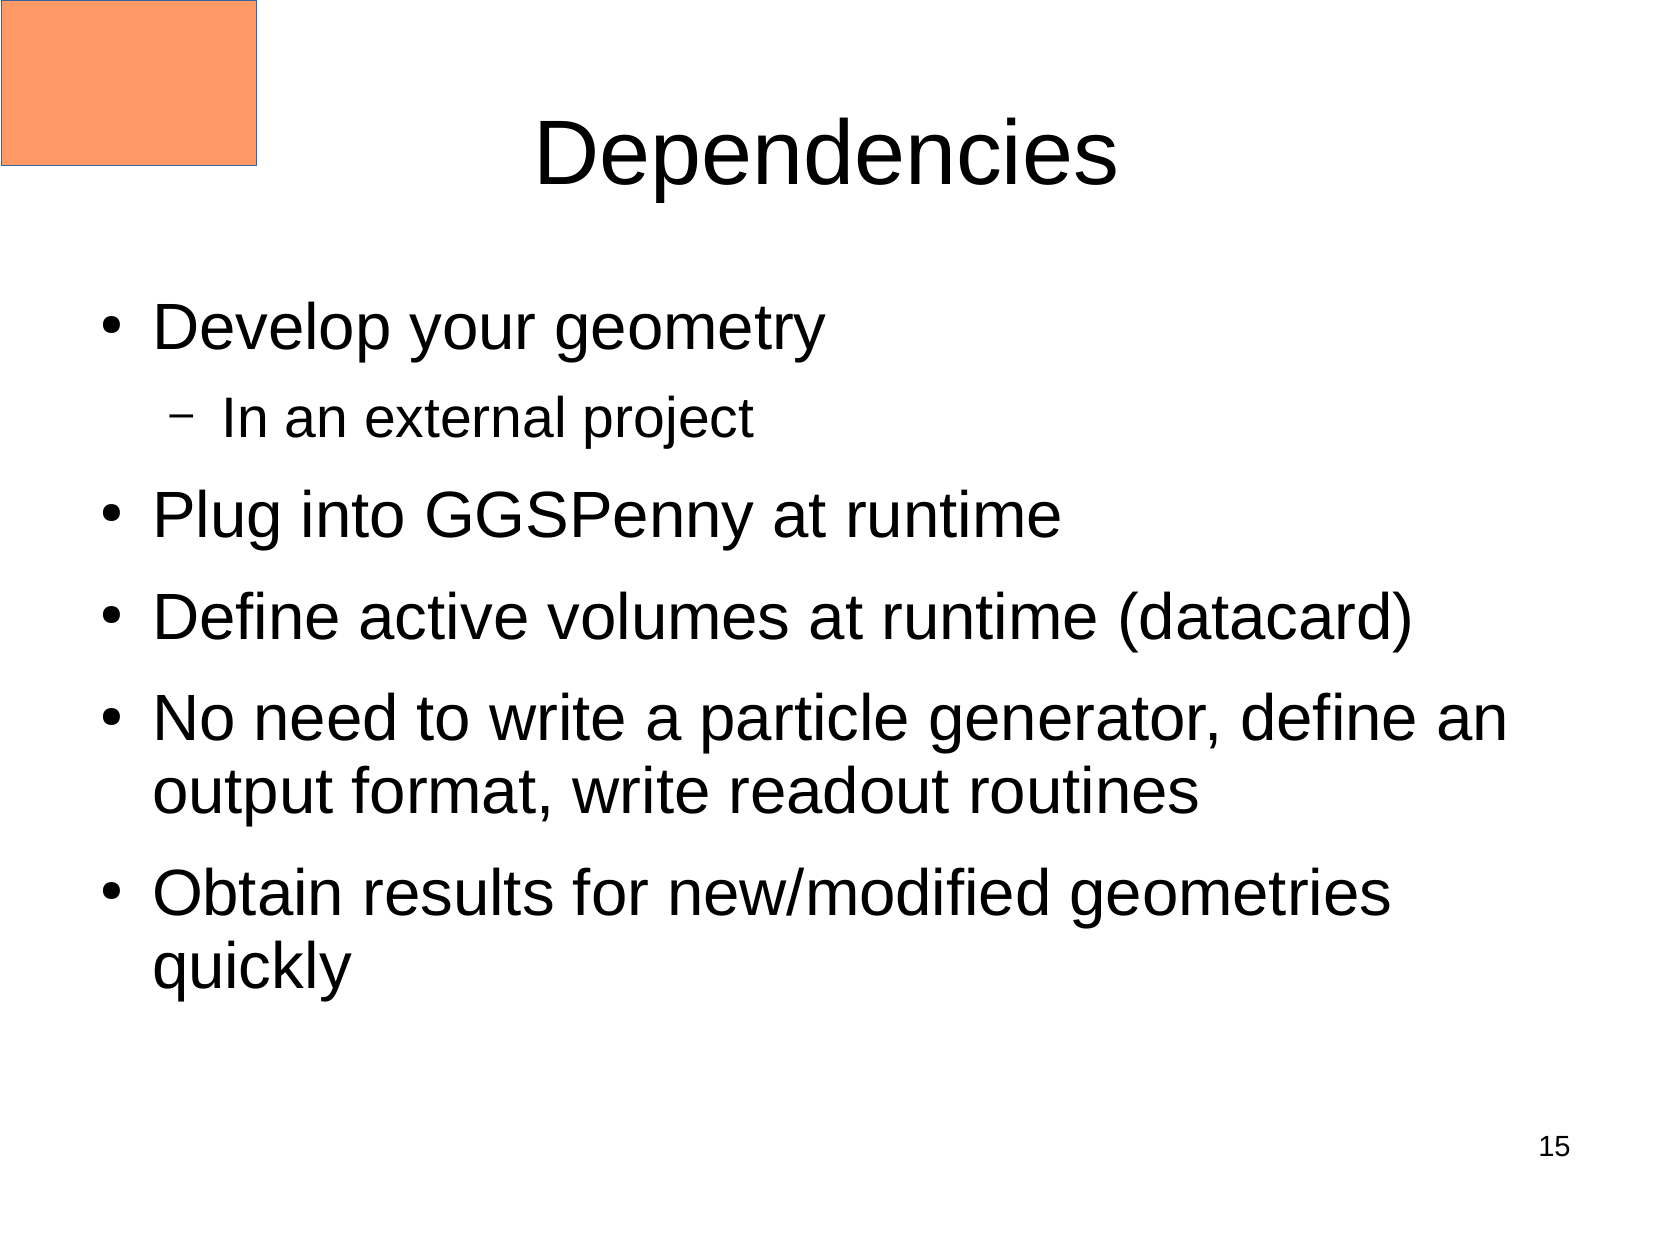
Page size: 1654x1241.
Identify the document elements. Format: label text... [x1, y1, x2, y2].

text_box [1, 0, 257, 166]
list Develop your geometry In an external project Plug into GGSPenny at runtime Define active volumes at runtime (datacard) No need to write a particle generator, define an output format, write readout routines Obtain results for new/modified geometries quickly [82, 290, 1571, 1010]
title Dependencies [82, 49, 1571, 257]
